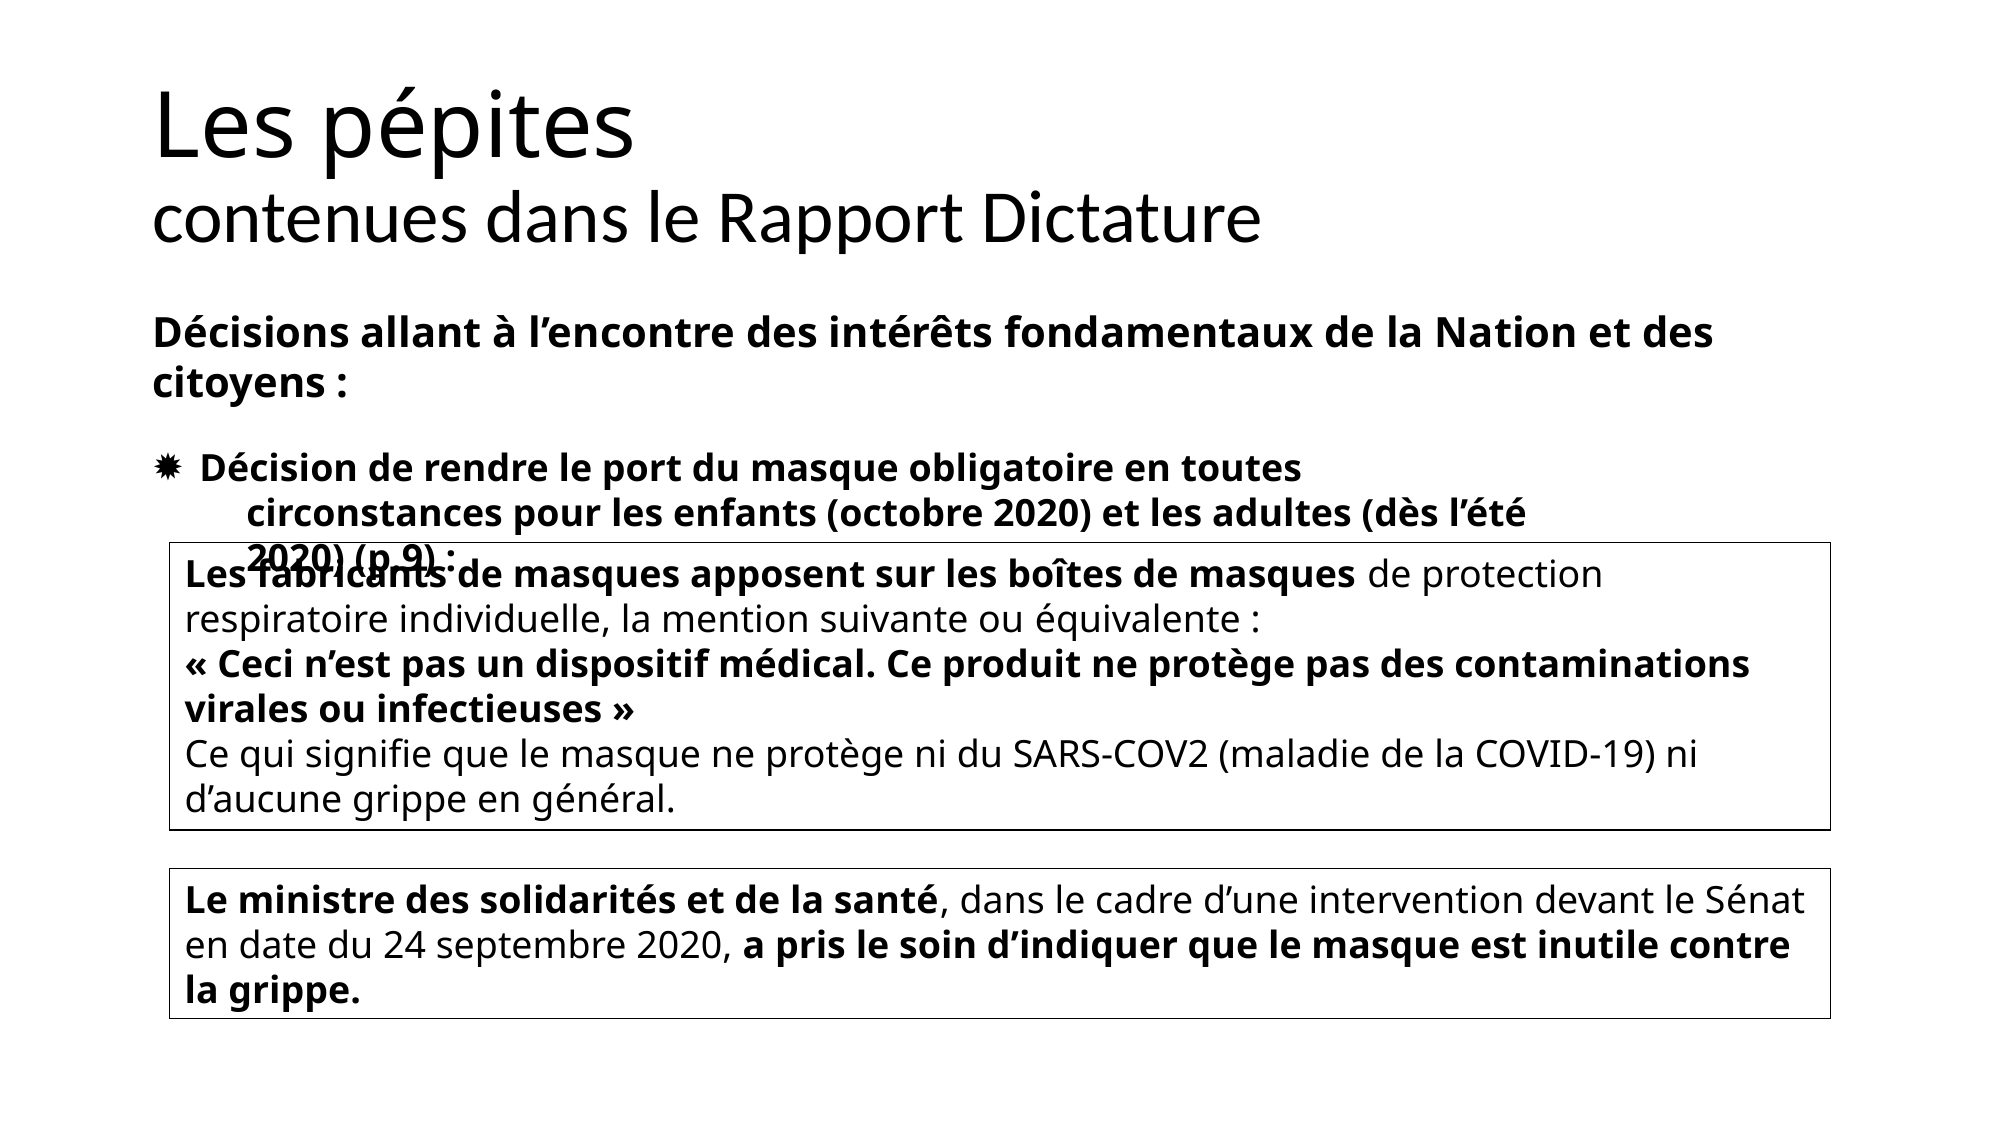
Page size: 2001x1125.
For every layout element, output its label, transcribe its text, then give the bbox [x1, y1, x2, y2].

title Les pépites contenues dans le Rapport Dictature [137, 59, 1863, 278]
text_box Décisions allant à l’encontre des intérêts fondamentaux de la Nation et des citoyens : [137, 298, 1885, 365]
text_box Le ministre des solidarités et de la santé, dans le cadre d’une intervention devant le Sénat en date du 24 septembre 2020, a pris le soin d’indiquer que le masque est inutile contre la grippe. [169, 868, 1831, 975]
text_box Décision de rendre le port du masque obligatoire en toutes circonstances pour les enfants (octobre 2020) et les adultes (dès l’été 2020) (p.9) : [137, 436, 1576, 543]
text_box Les fabricants de masques apposent sur les boîtes de masques de protection respiratoire individuelle, la mention suivante ou équivalente : « Ceci n’est pas un dispositif médical. Ce produit ne protège pas des contaminations virales ou infectieuses » Ce qui signifie que le masque ne protège ni du SARS-COV2 (maladie de la COVID-19) ni d’aucune grippe en général. [169, 542, 1831, 831]
